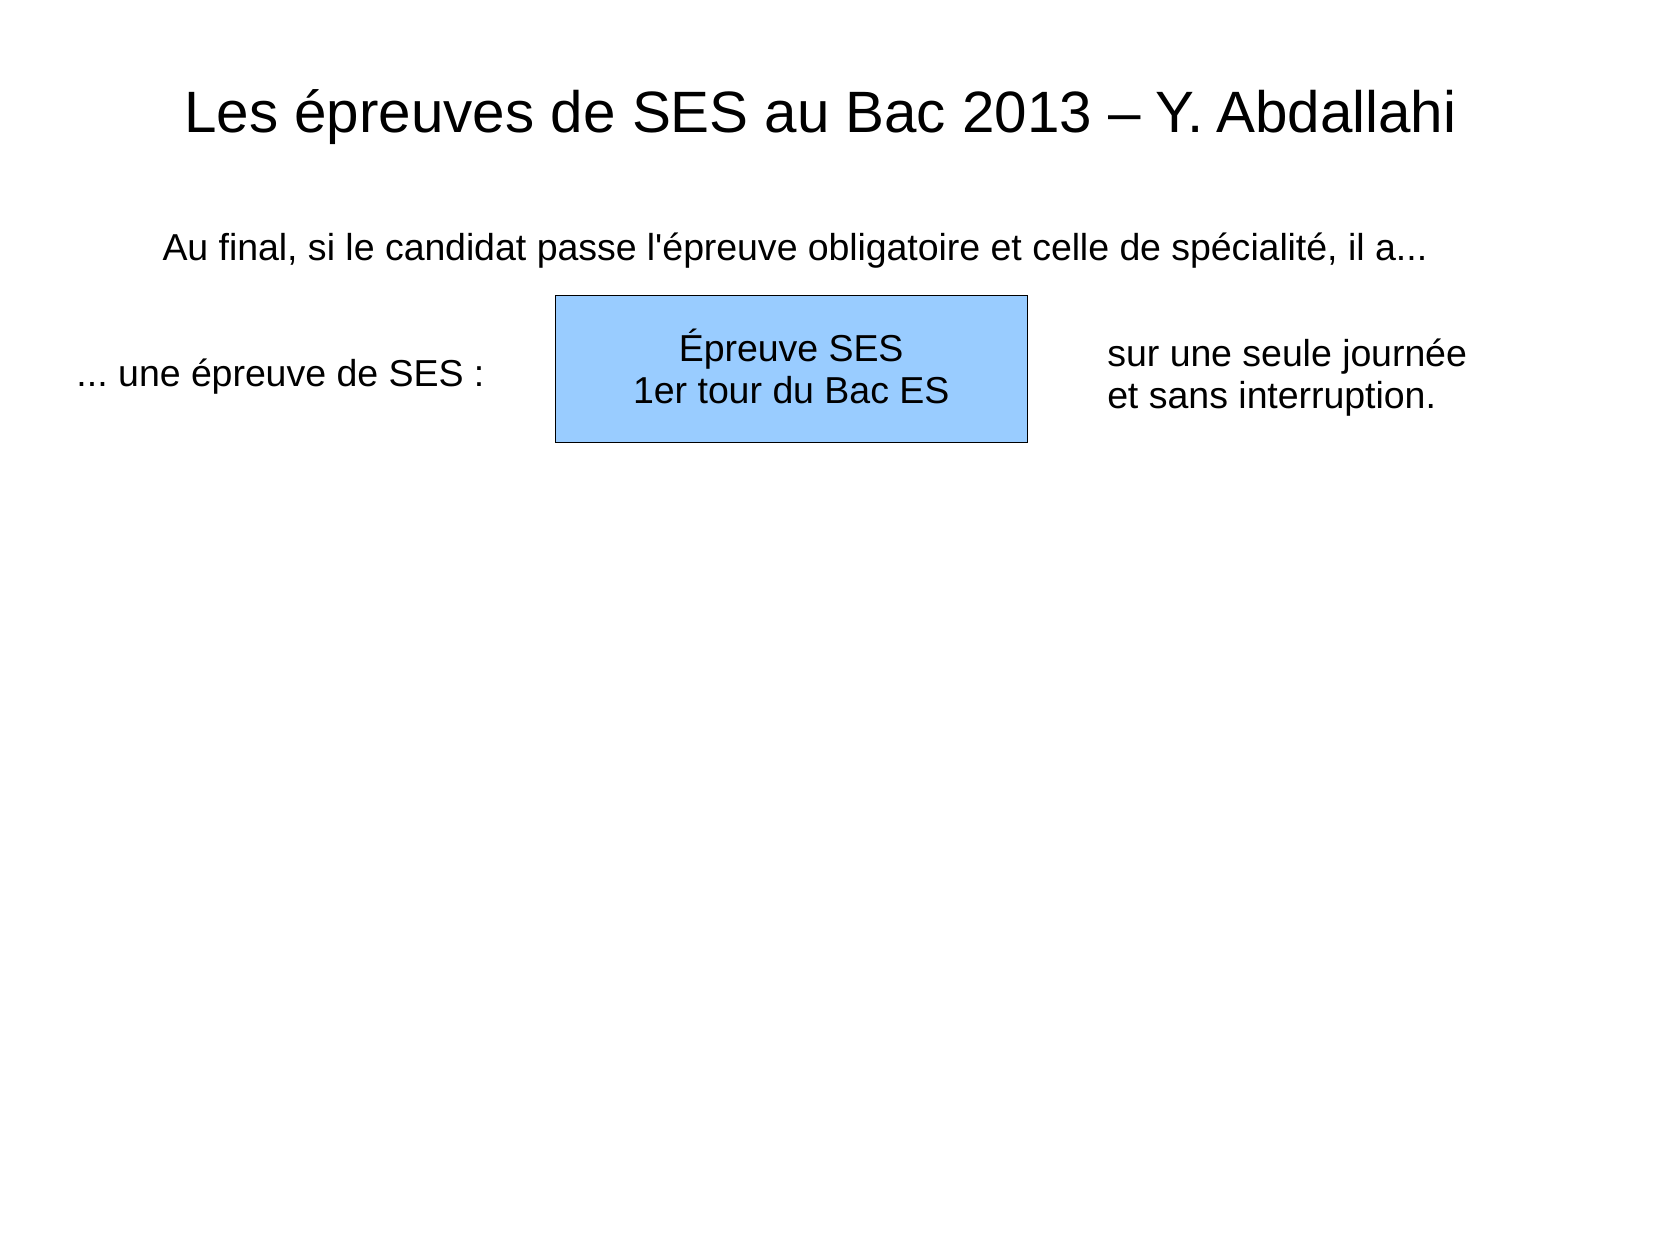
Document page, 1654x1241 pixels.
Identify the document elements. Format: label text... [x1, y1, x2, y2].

text_box ... une épreuve de SES : [59, 345, 503, 403]
title Les épreuves de SES au Bac 2013 – Y. Abdallahi [76, 53, 1566, 172]
text_box sur une seule journée et sans interruption. [1092, 324, 1483, 424]
text_box Épreuve SES 1er tour du Bac ES [555, 295, 1028, 443]
text_box Au final, si le candidat passe l'épreuve obligatoire et celle de spécialité, il a... [147, 218, 1446, 276]
